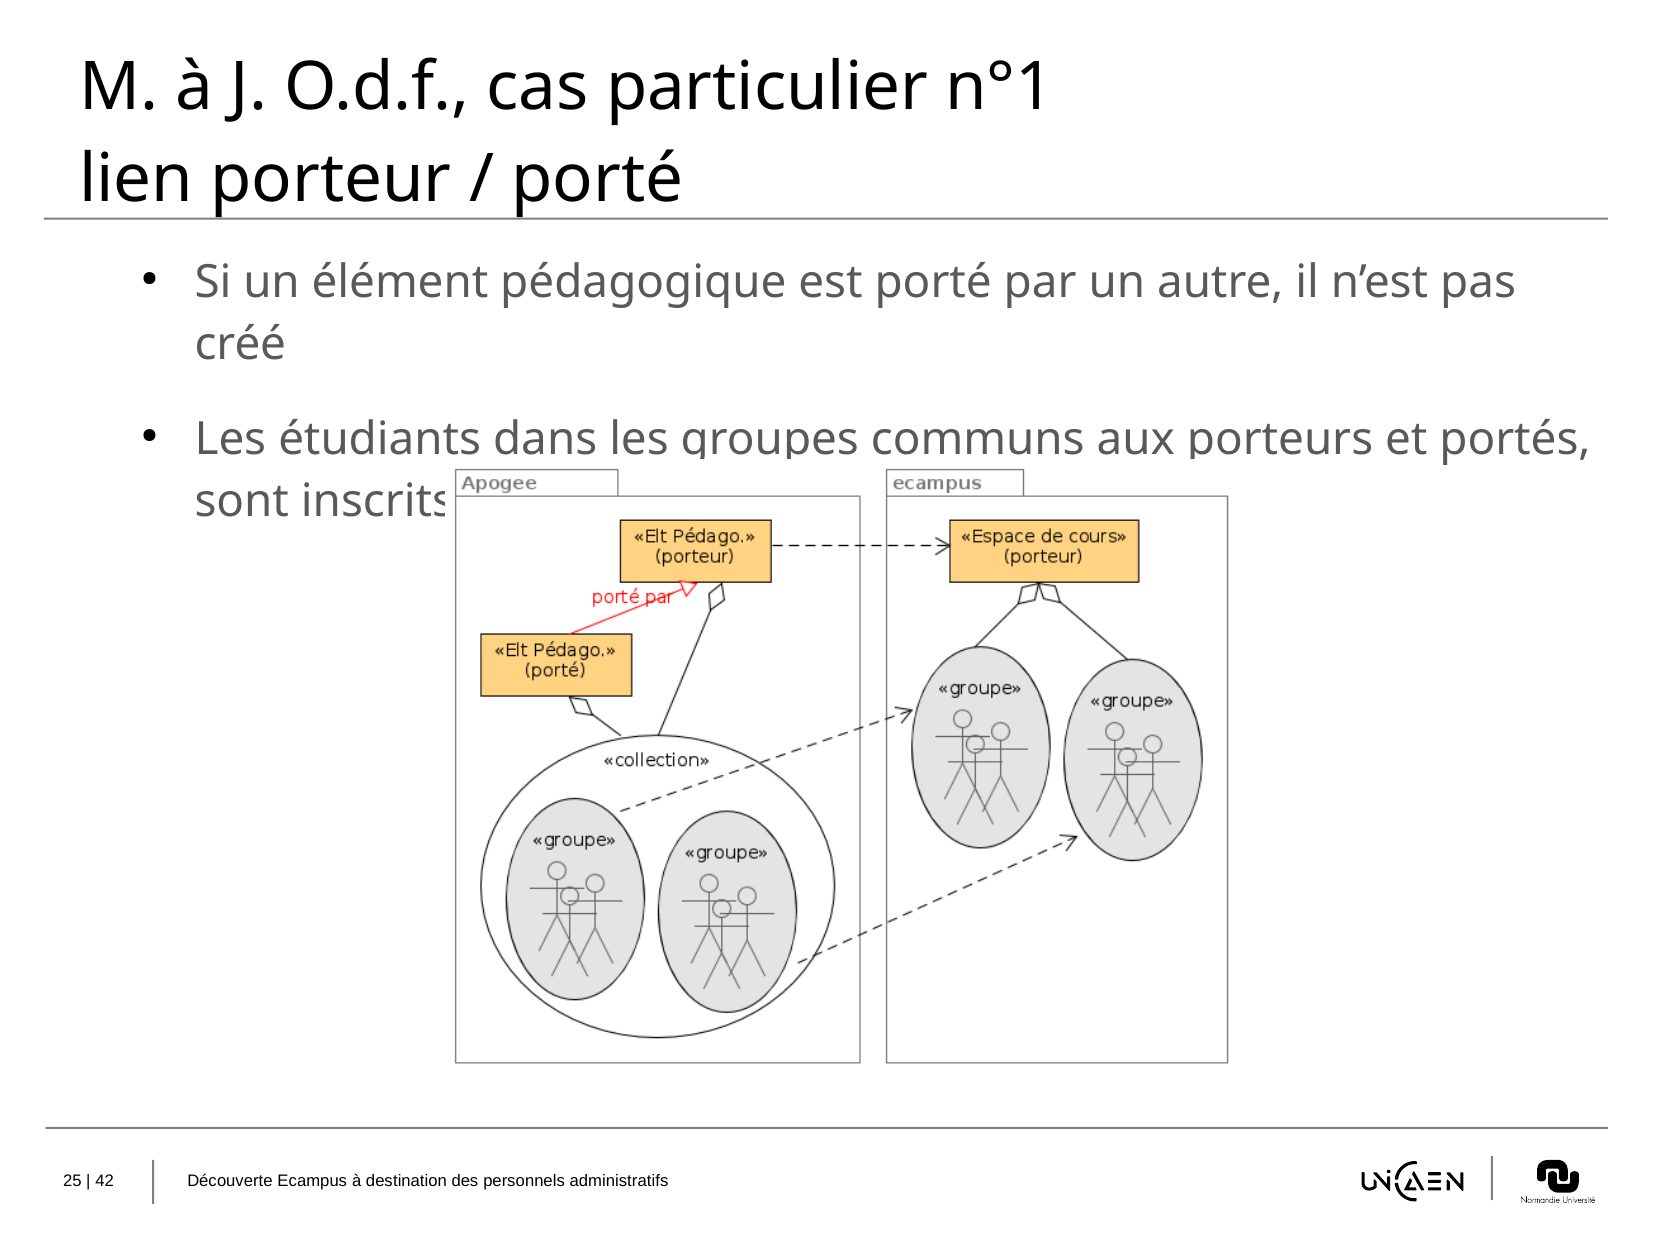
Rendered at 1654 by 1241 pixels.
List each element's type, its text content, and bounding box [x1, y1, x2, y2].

picture [445, 459, 1241, 1075]
title M. à J. O.d.f., cas particulier n°1 lien porteur / porté [43, 53, 1608, 205]
list Si un élément pédagogique est porté par un autre, il n’est pas créé Les étudiants dans les groupes communs aux porteurs et portés, sont inscrits au cours créé pour le porteur [123, 248, 1608, 1113]
